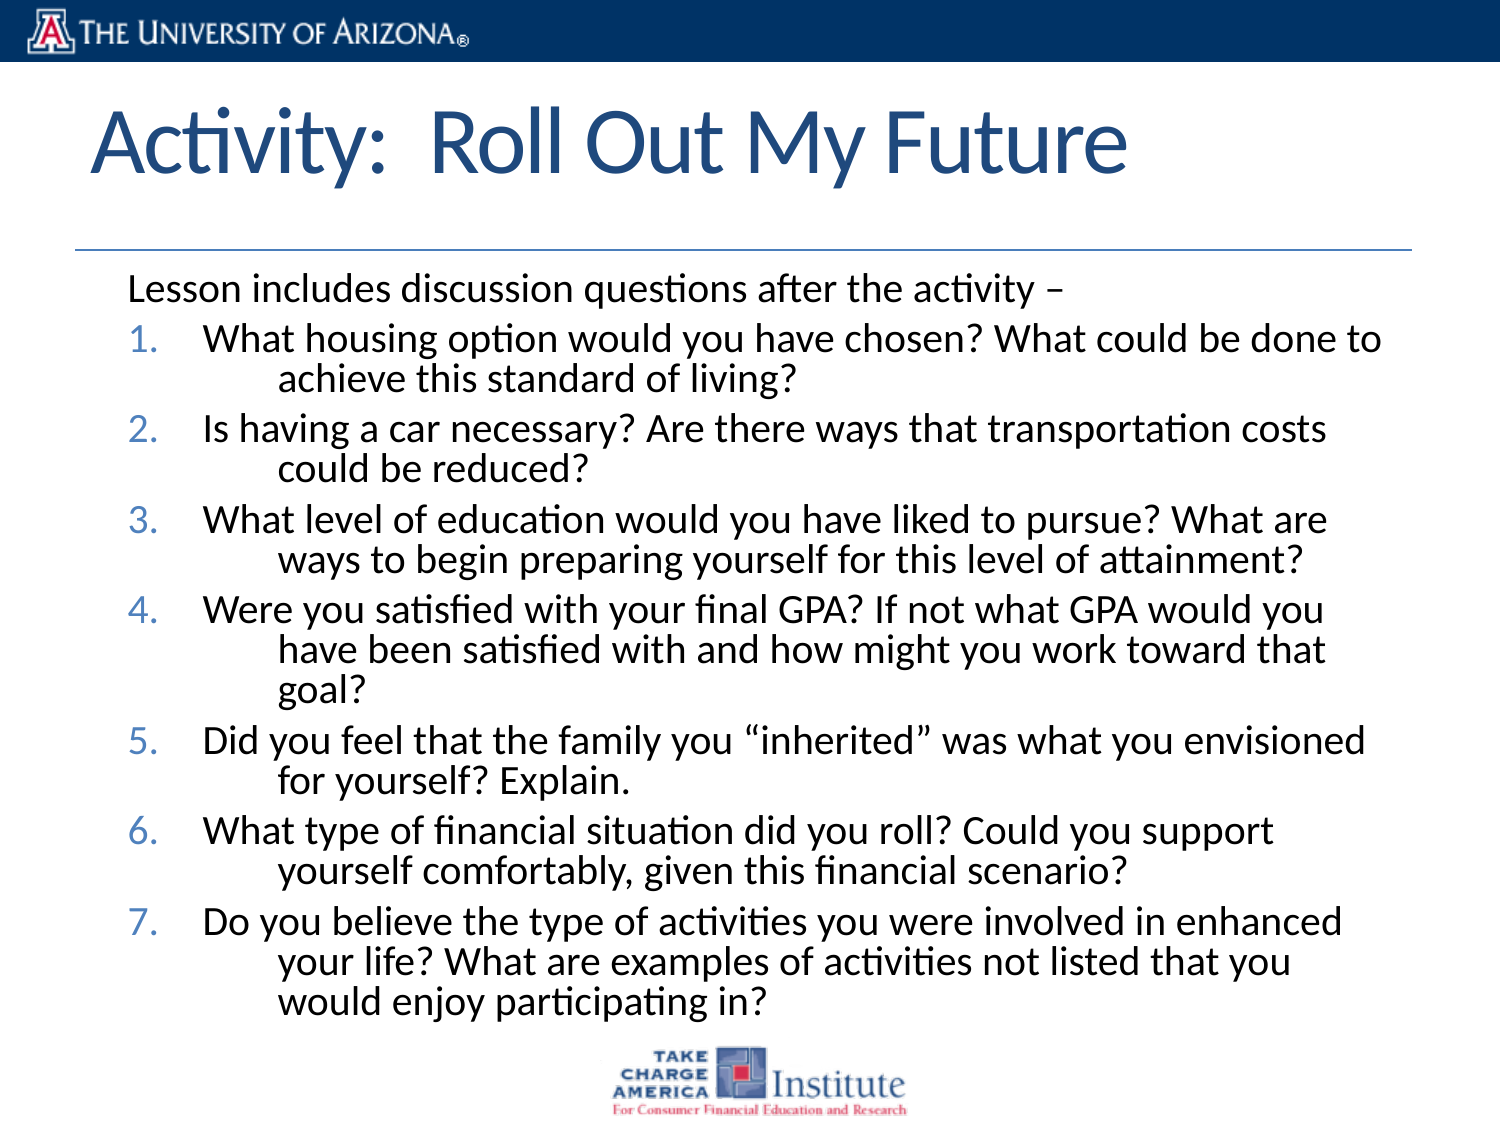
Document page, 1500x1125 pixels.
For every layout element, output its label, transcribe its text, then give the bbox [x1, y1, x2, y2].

list Lesson includes discussion questions after the activity – What housing option would you have chosen? What could be done to achieve this standard of living? Is having a car necessary? Are there ways that transportation costs could be reduced? What level of education would you have liked to pursue? What are ways to begin preparing yourself for this level of attainment? Were you satisfied with your final GPA? If not what GPA would you have been satisfied with and how might you work toward that goal? Did you feel that the family you “inherited” was what you envisioned for yourself? Explain. What type of financial situation did you roll? Could you support yourself comfortably, given this financial scenario? Do you believe the type of activities you were involved in enhanced your life? What are examples of activities not listed that you would enjoy participating in? [75, 262, 1413, 1051]
title Activity: Roll Out My Future [75, 45, 1413, 225]
